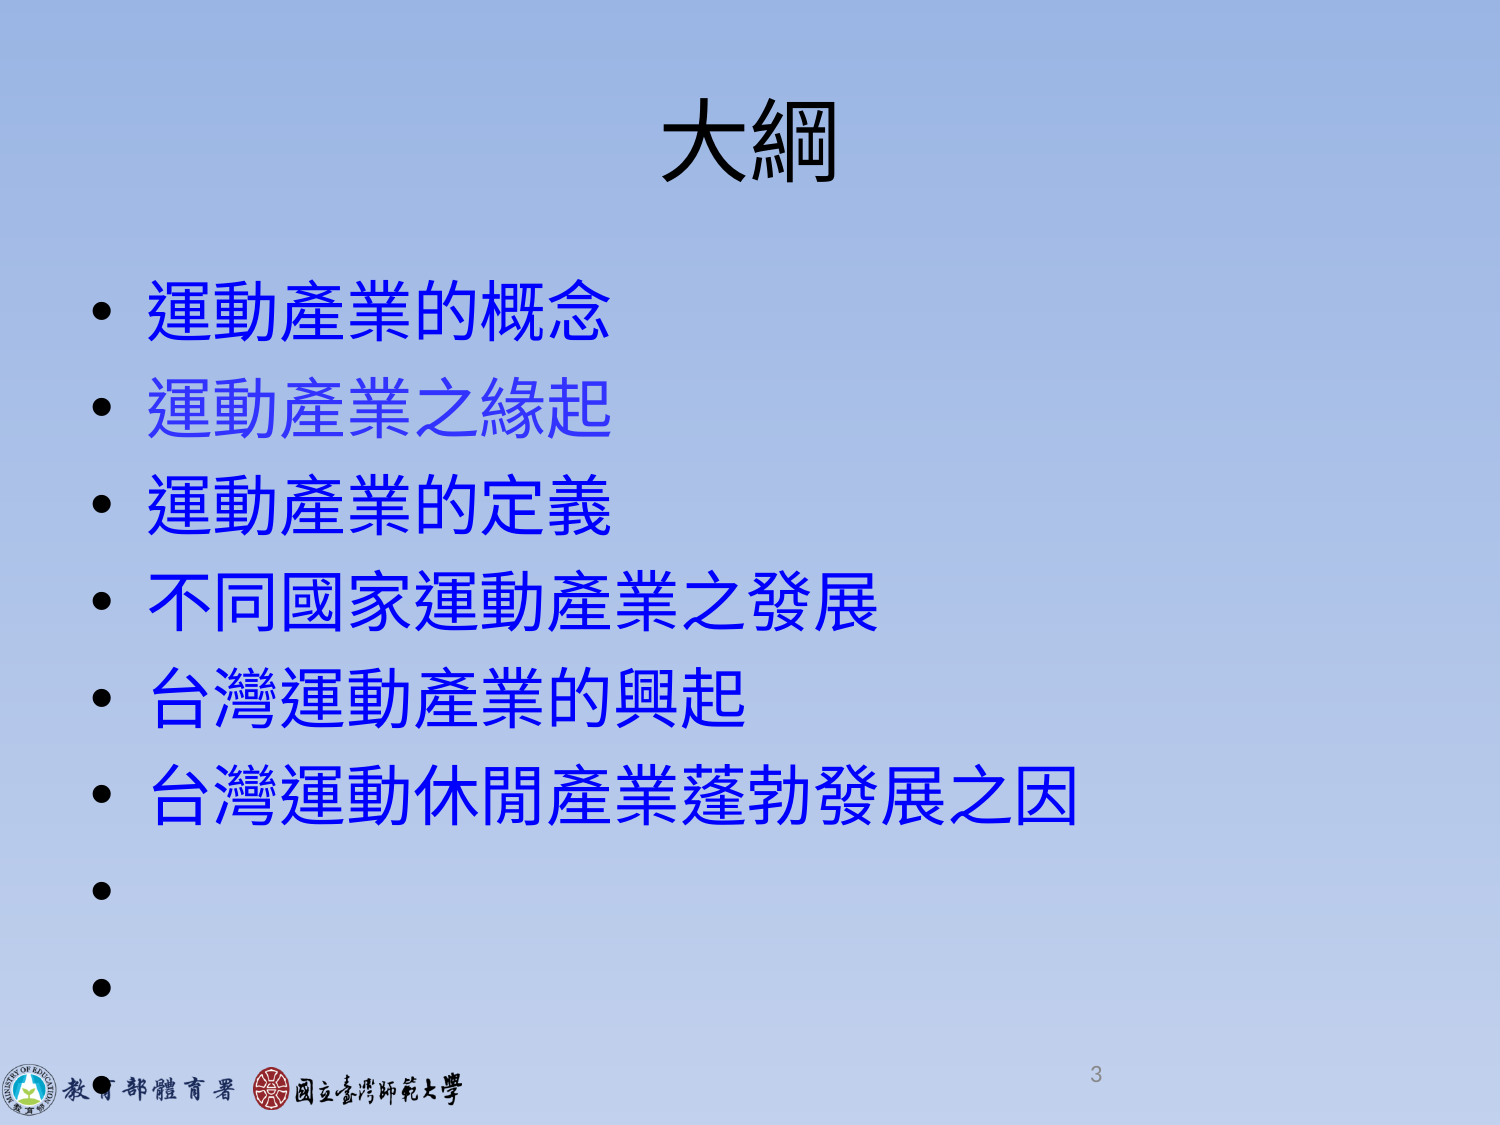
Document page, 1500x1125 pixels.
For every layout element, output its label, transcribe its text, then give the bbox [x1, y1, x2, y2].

title 大綱 [75, 45, 1426, 233]
text_box [1074, 1042, 1426, 1103]
list 運動產業的概念 運動產業之緣起 運動產業的定義 不同國家運動產業之發展 台灣運動產業的興起 台灣運動休閒產業蓬勃發展之因 [75, 262, 1426, 1005]
